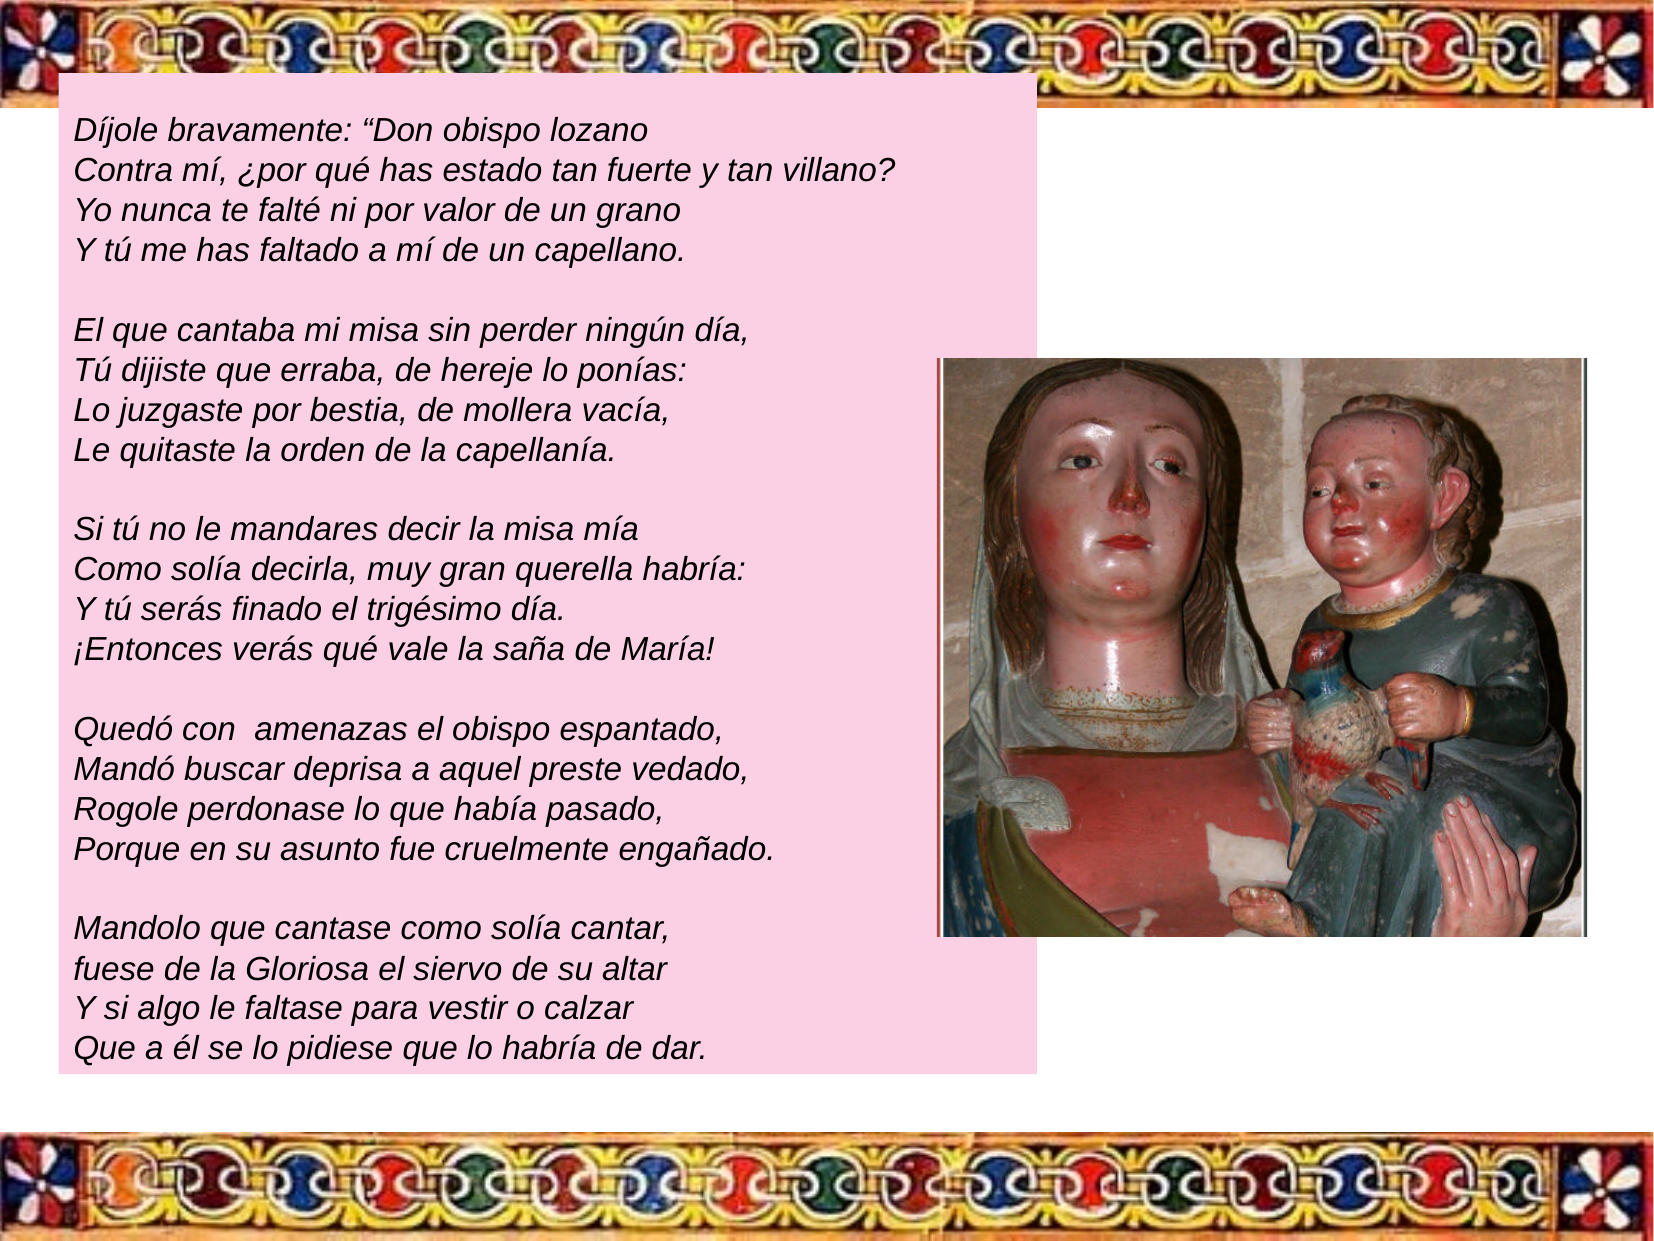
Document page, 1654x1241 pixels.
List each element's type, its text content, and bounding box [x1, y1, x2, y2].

picture [0, 0, 1654, 108]
picture [936, 358, 1588, 937]
text_box Díjole bravamente: “Don obispo lozano Contra mí, ¿por qué has estado tan fuerte y tan villano? Yo nunca te falté ni por valor de un grano Y tú me has faltado a mí de un capellano. El que cantaba mi misa sin perder ningún día, Tú dijiste que erraba, de hereje lo ponías: Lo juzgaste por bestia, de mollera vacía, Le quitaste la orden de la capellanía. Si tú no le mandares decir la misa mía Como solía decirla, muy gran querella habría: Y tú serás finado el trigésimo día. ¡Entonces verás qué vale la saña de María! Quedó con amenazas el obispo espantado, Mandó buscar deprisa a aquel preste vedado, Rogole perdonase lo que había pasado, Porque en su asunto fue cruelmente engañado. Mandolo que cantase como solía cantar, fuese de la Gloriosa el siervo de su altar Y si algo le faltase para vestir o calzar Que a él se lo pidiese que lo habría de dar. [58, 73, 1037, 1075]
picture [0, 1132, 1654, 1241]
